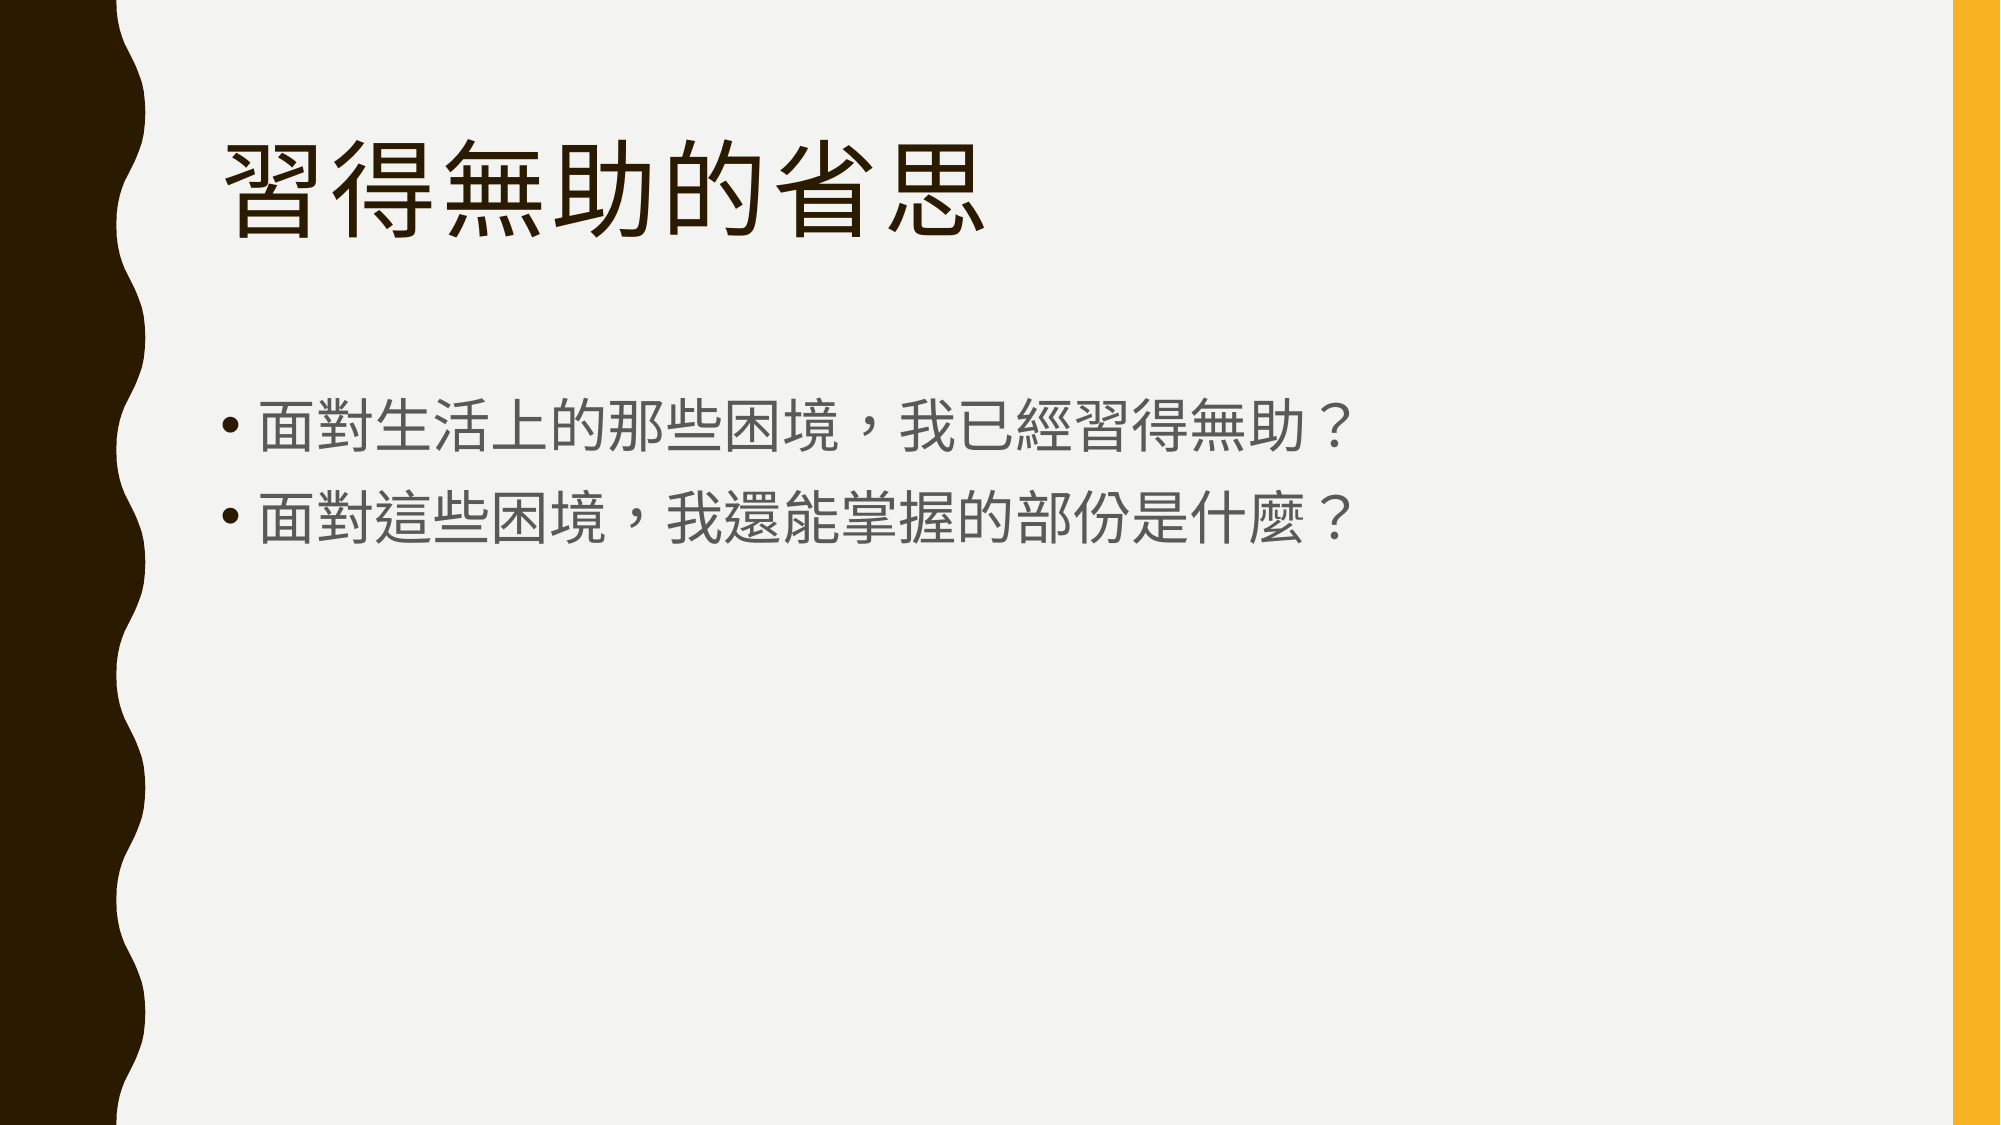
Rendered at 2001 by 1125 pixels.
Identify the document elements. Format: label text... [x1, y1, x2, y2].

list 面對生活上的那些困境，我已經習得無助？ 面對這些困境，我還能掌握的部份是什麼？ [205, 375, 1876, 965]
title 習得無助的省思 [205, 130, 1876, 375]
